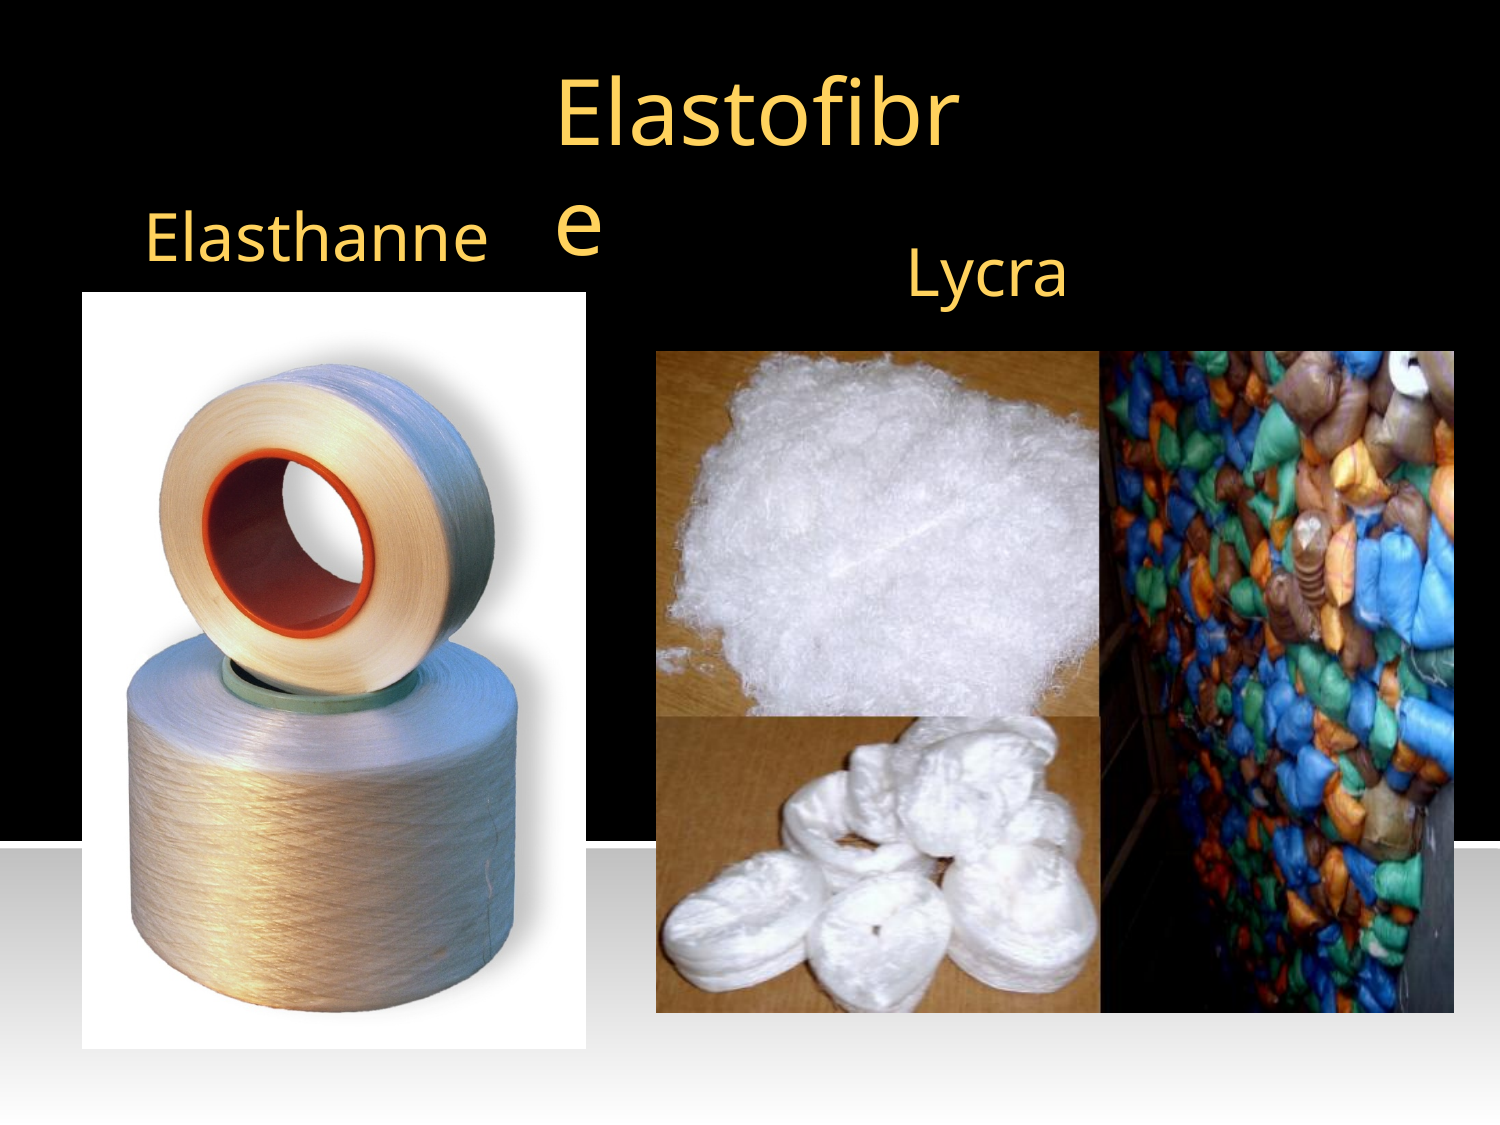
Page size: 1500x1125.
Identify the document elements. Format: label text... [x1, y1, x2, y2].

picture [82, 292, 586, 1049]
text_box Elasthanne [128, 187, 516, 283]
text_box Lycra [890, 222, 1301, 318]
picture [656, 351, 1454, 1013]
text_box Elastofibre [539, 46, 997, 282]
